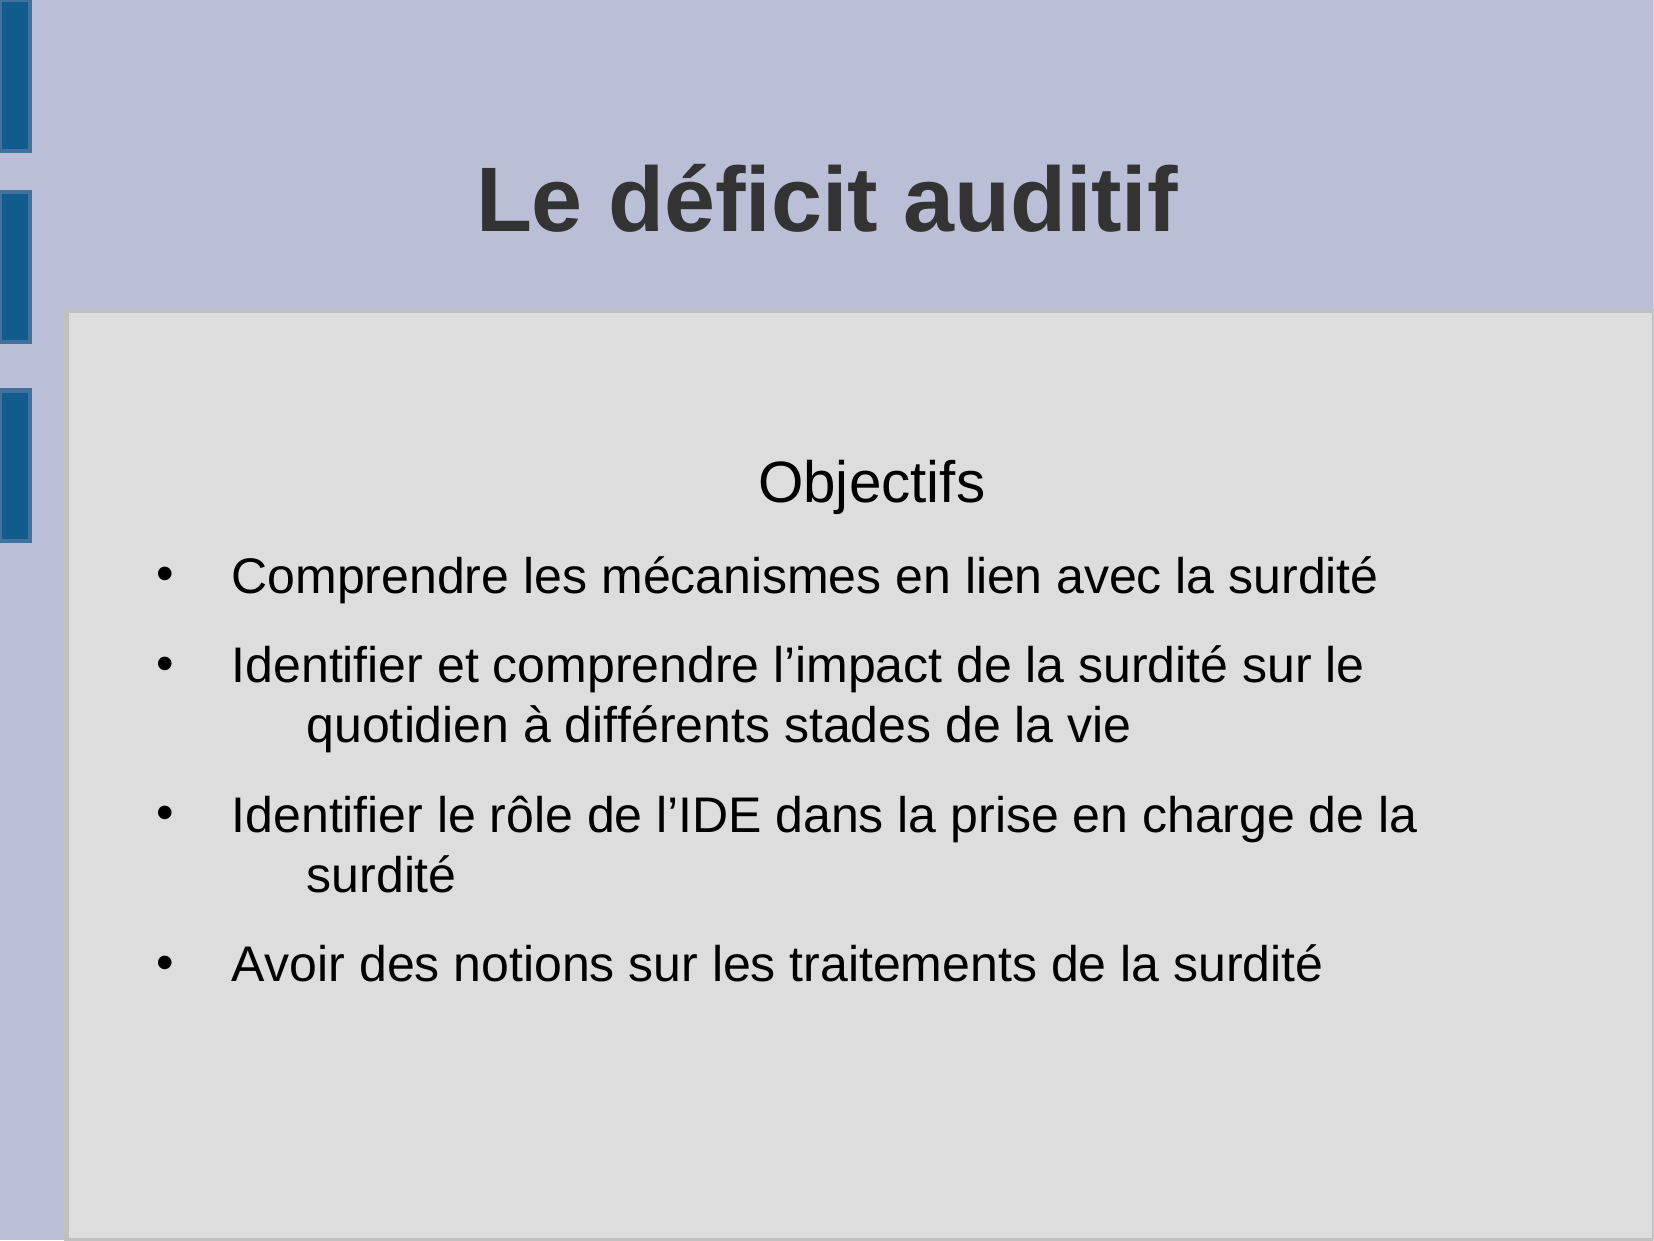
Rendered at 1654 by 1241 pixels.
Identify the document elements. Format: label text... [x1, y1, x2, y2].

list Objectifs Comprendre les mécanismes en lien avec la surdité Identifier et comprendre l’impact de la surdité sur le quotidien à différents stades de la vie Identifier le rôle de l’IDE dans la prise en charge de la surdité Avoir des notions sur les traitements de la surdité [121, 344, 1534, 997]
title Le déficit auditif [121, 91, 1534, 299]
